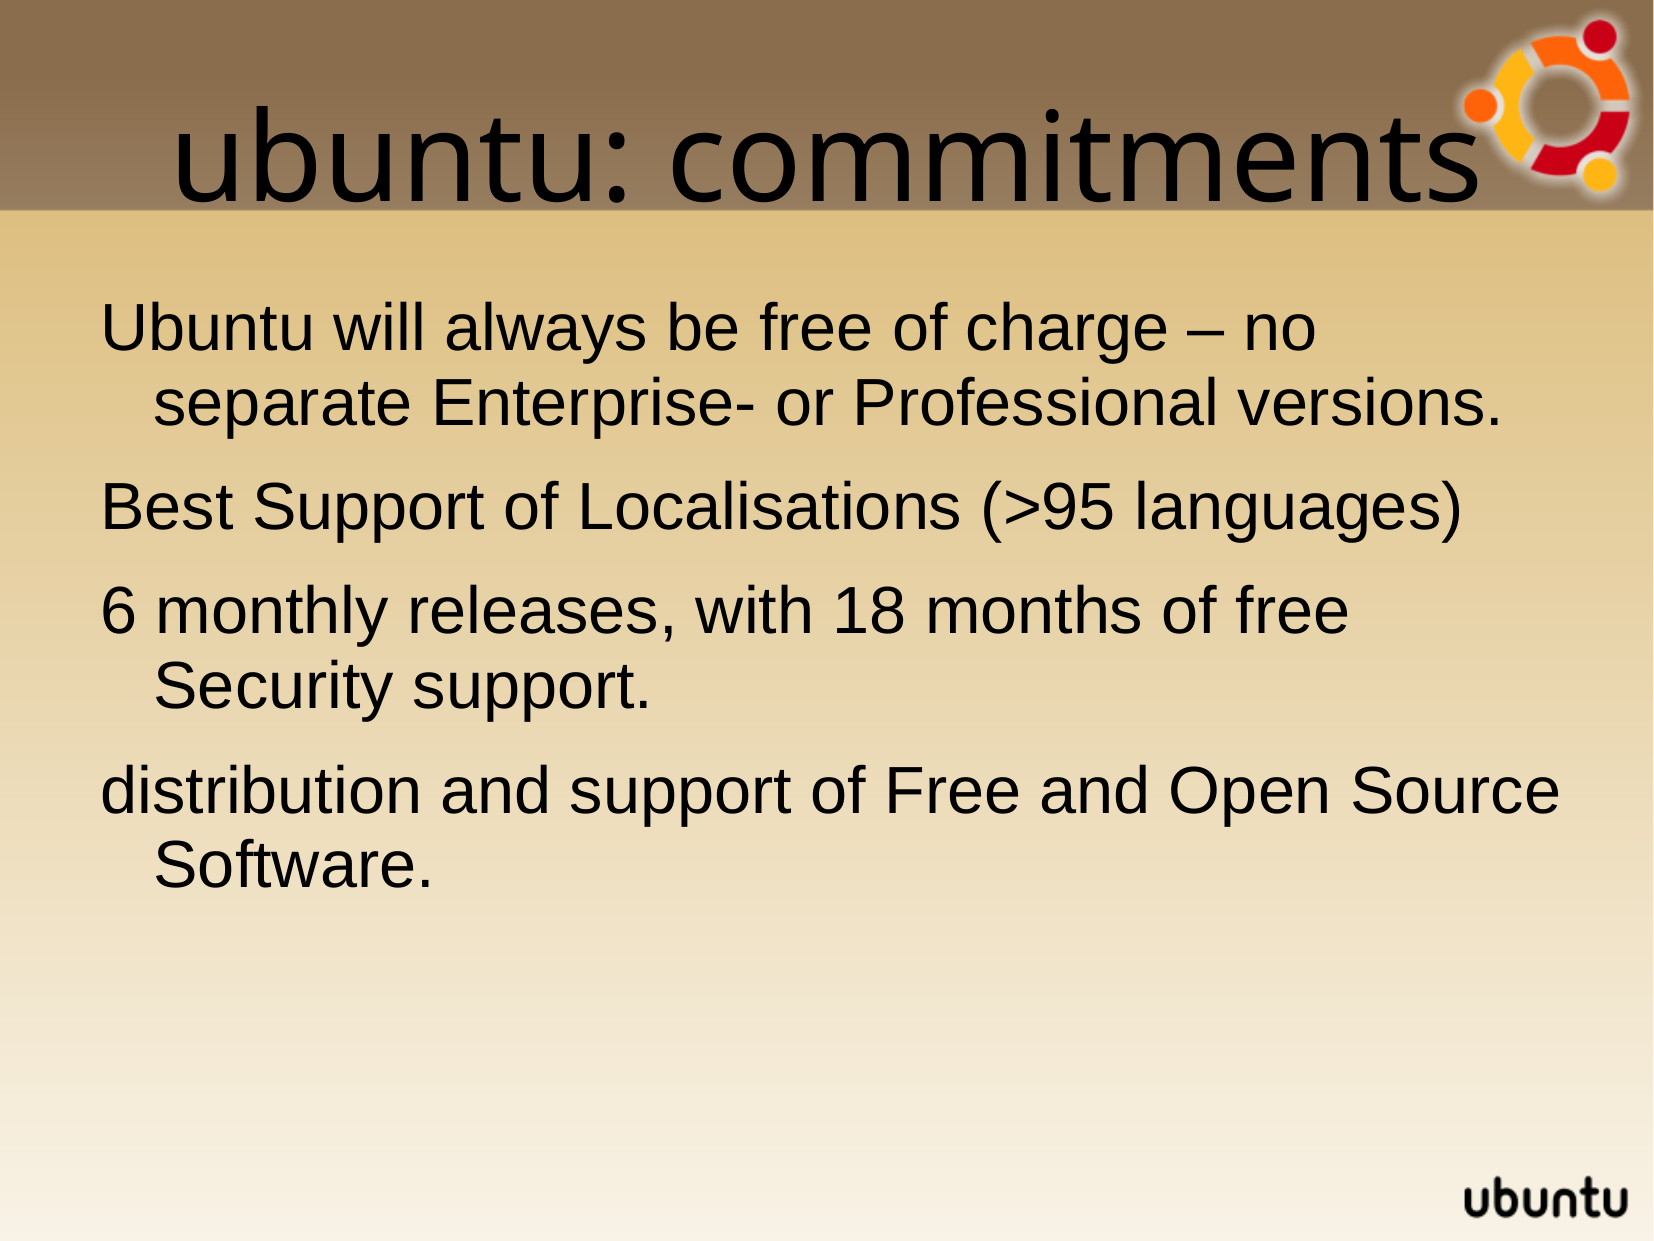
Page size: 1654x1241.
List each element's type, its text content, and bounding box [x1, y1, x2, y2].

title ubuntu: commitments [82, 56, 1571, 250]
list Ubuntu will always be free of charge – no separate Enterprise- or Professional versions. Best Support of Localisations (>95 languages) 6 monthly releases, with 18 months of free Security support. distribution and support of Free and Open Source Software. [82, 290, 1571, 1094]
picture [0, 0, 1654, 1241]
